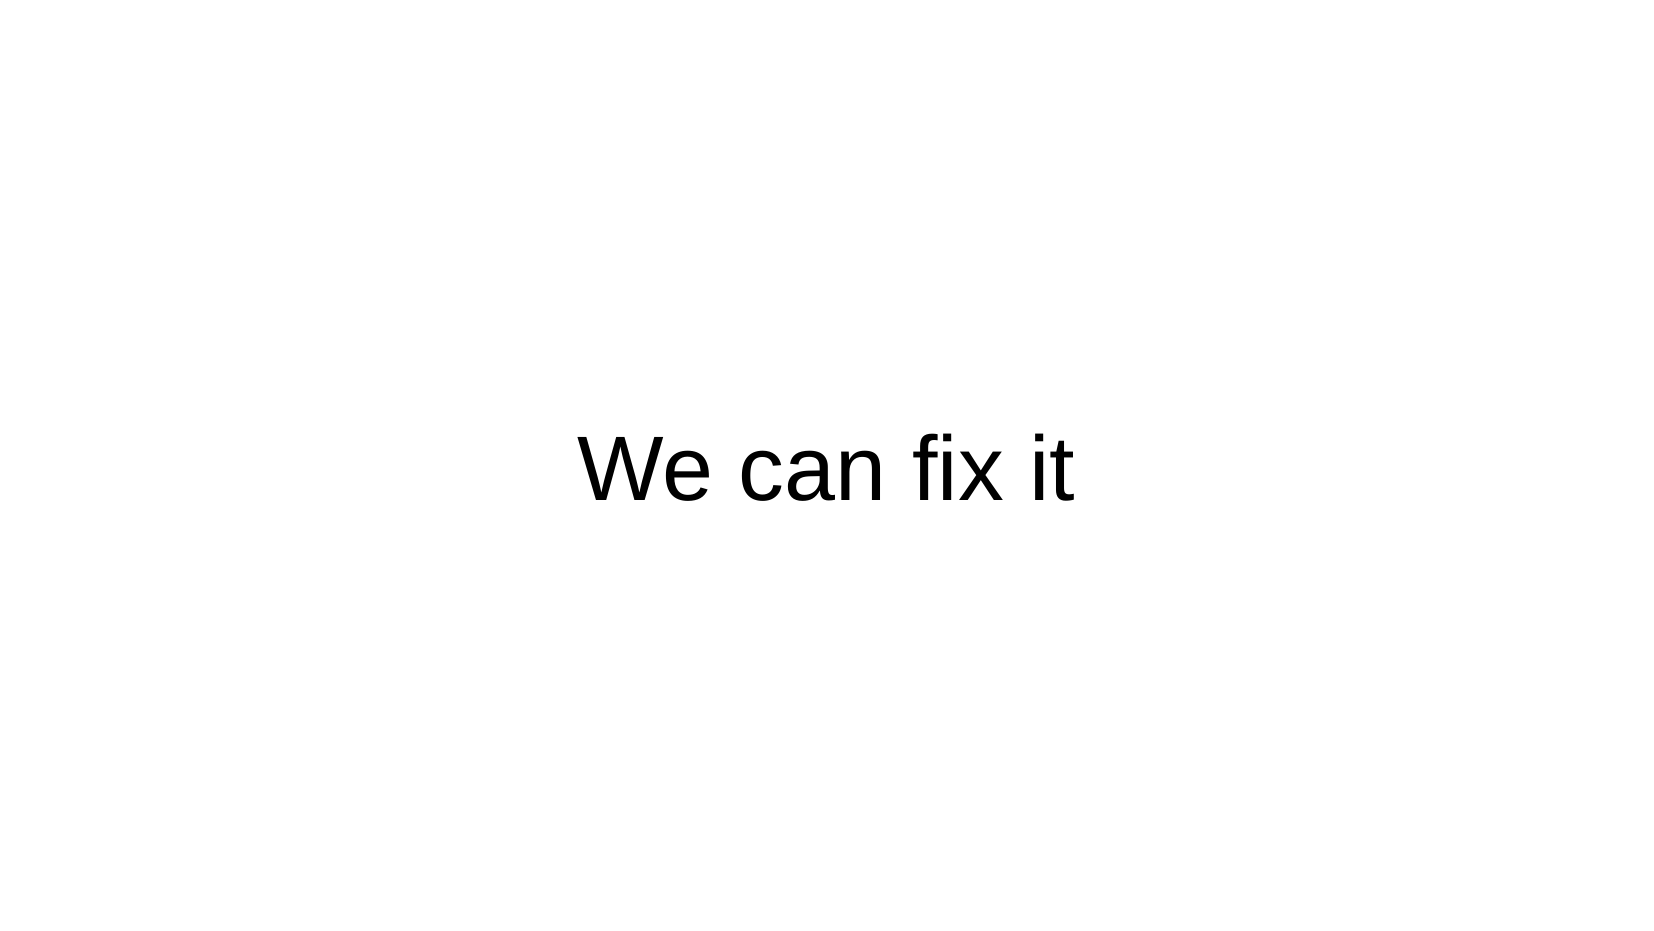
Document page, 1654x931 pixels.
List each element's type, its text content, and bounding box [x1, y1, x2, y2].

title We can fix it [82, 391, 1571, 547]
